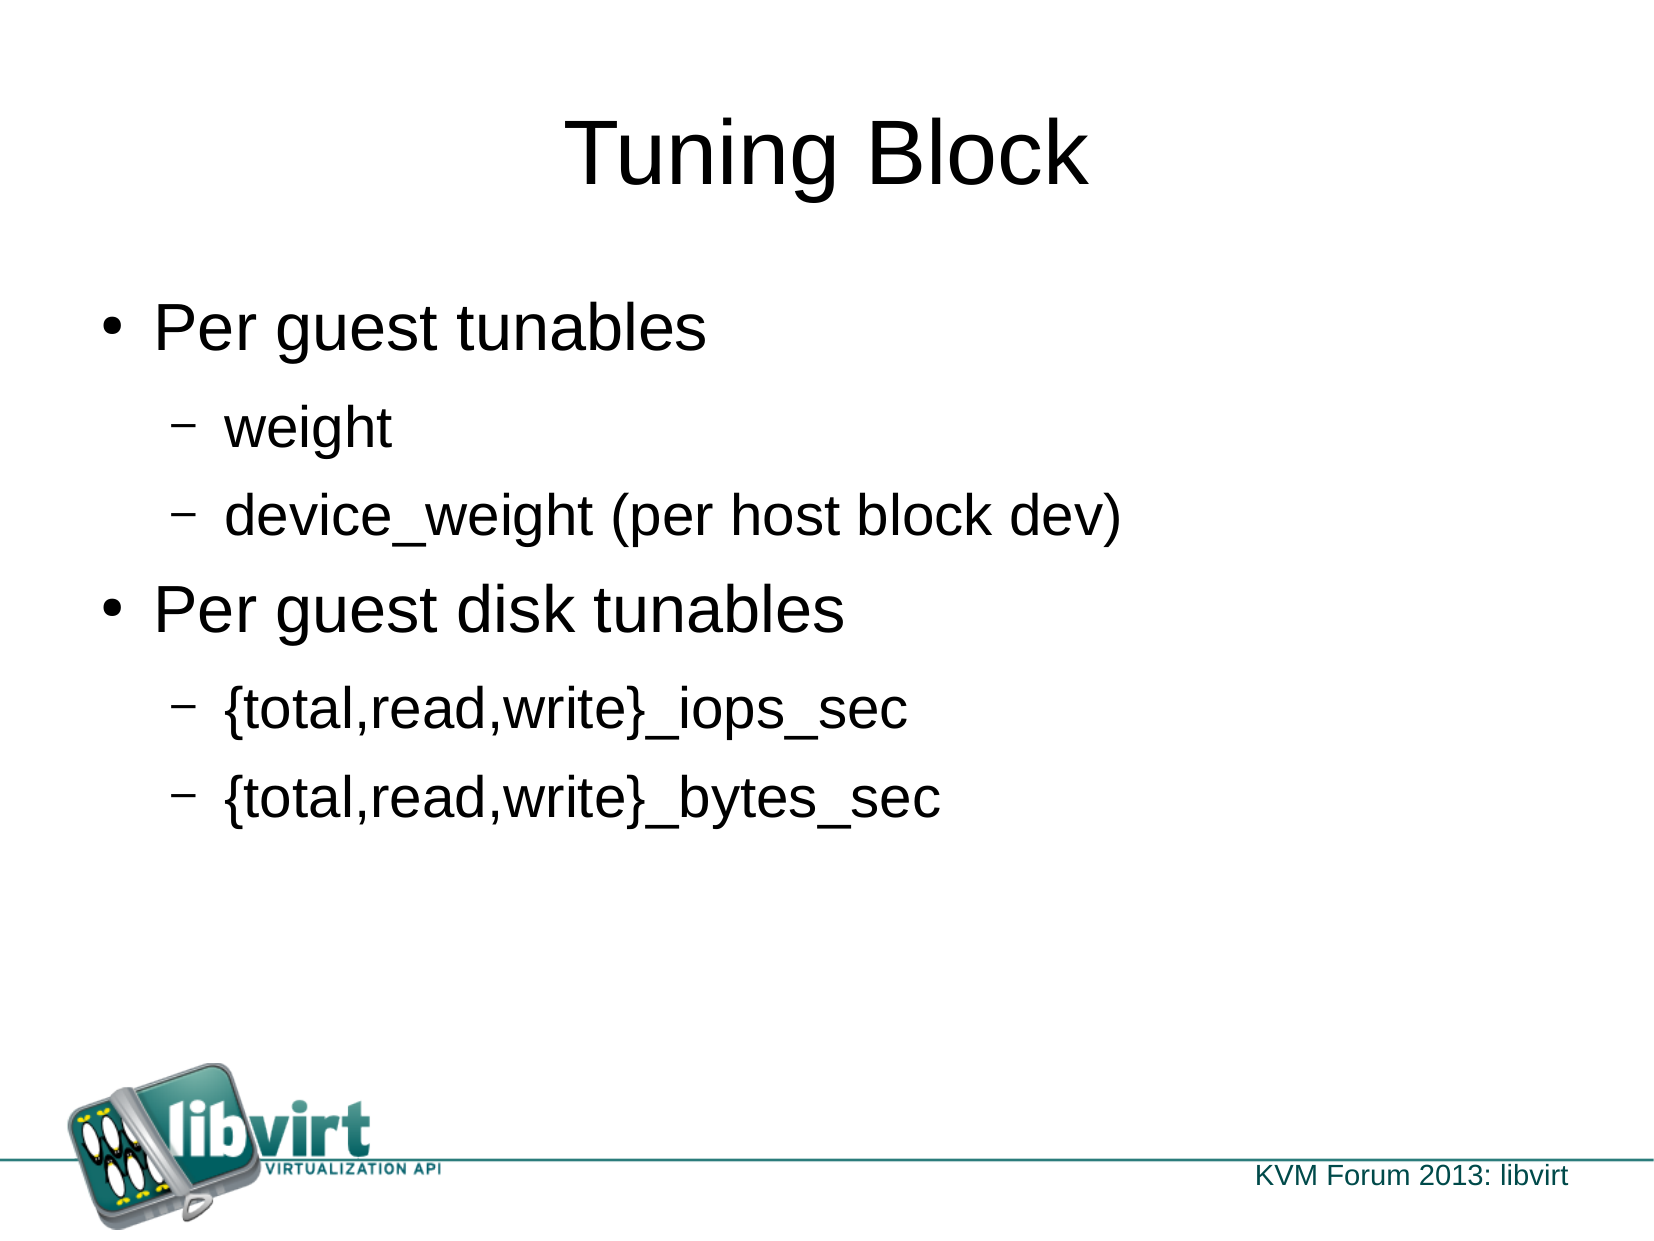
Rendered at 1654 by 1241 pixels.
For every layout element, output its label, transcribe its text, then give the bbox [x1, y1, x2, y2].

title Tuning Block [82, 49, 1571, 257]
list Per guest tunables weight device_weight (per host block dev) Per guest disk tunables {total,read,write}_iops_sec {total,read,write}_bytes_sec [82, 290, 1571, 1010]
picture [0, 1063, 1654, 1230]
